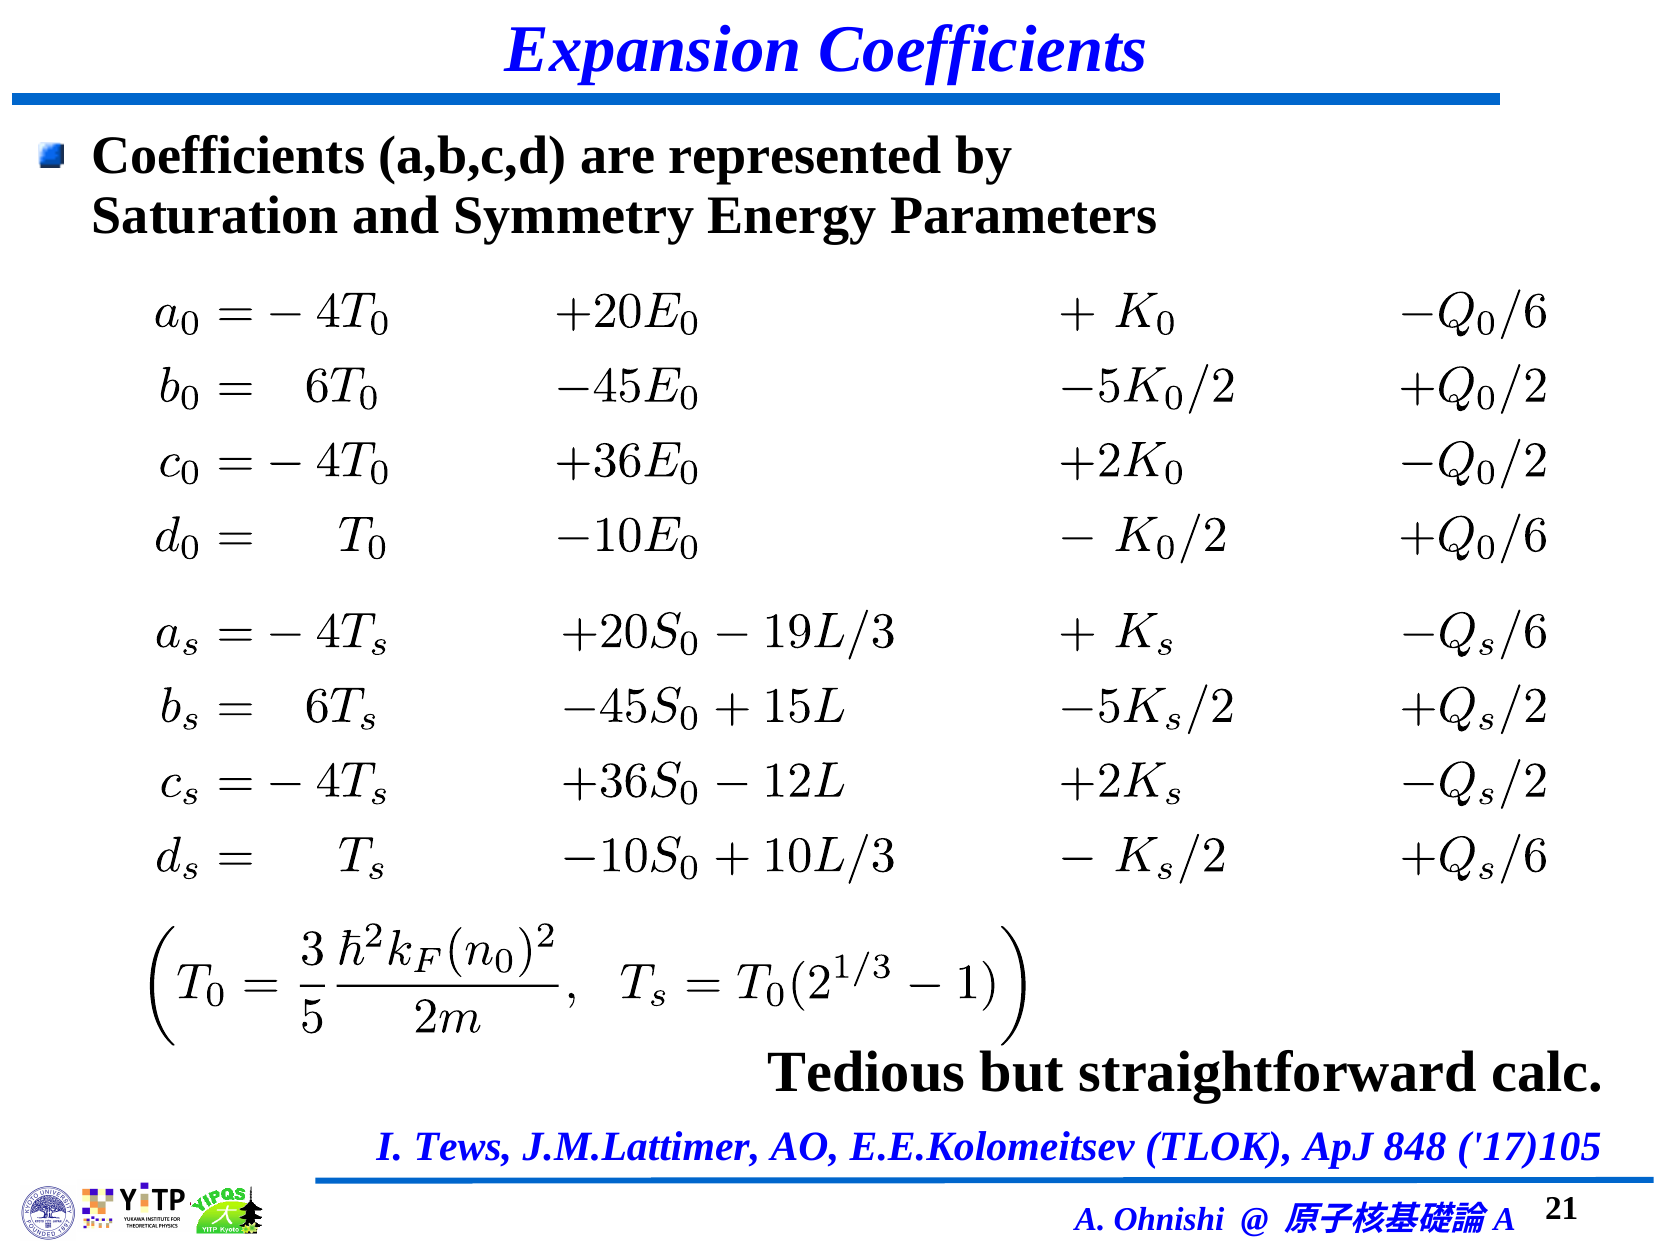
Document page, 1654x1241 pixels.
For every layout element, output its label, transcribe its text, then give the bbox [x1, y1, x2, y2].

picture [77, 1179, 263, 1234]
text_box I. Tews, J.M.Lattimer, AO, E.E.Kolomeitsev (TLOK), ApJ 848 ('17)105 [376, 1123, 1641, 1170]
text_box Tedious but straightforward calc. [767, 1039, 1619, 1106]
text_box [139, 923, 1036, 1046]
picture [20, 1185, 76, 1241]
title Expansion Coefficients [0, 0, 1654, 99]
text_box [153, 289, 1548, 884]
list Coefficients (a,b,c,d) are represented by Saturation and Symmetry Energy Parameters [20, 124, 1621, 1137]
